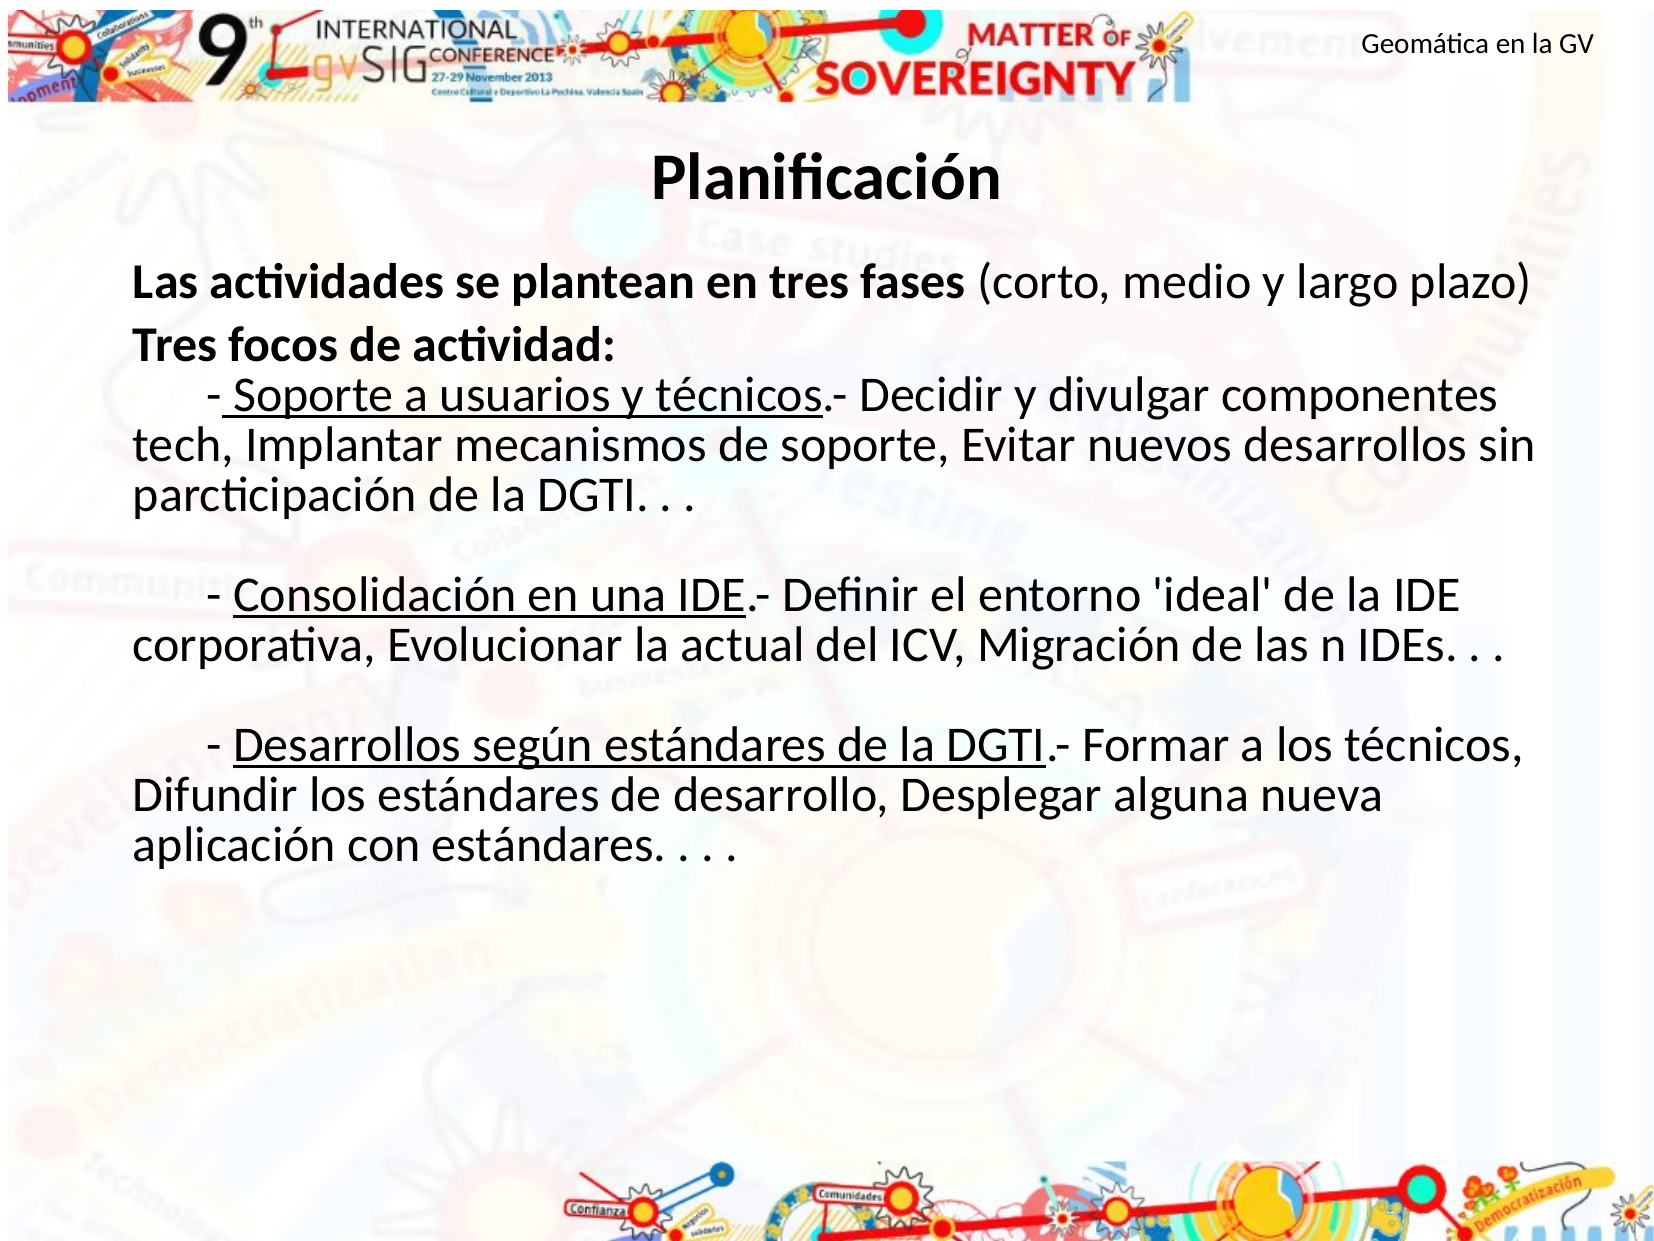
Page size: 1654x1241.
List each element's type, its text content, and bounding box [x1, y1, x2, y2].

picture [7, 10, 1654, 1241]
text_box Geomática en la GV [1346, 23, 1654, 73]
title Planificación [82, 129, 1571, 237]
text_box Las actividades se plantean en tres fases (corto, medio y largo plazo) Tres focos de actividad: - Soporte a usuarios y técnicos.- Decidir y divulgar componentes tech, Implantar mecanismos de soporte, Evitar nuevos desarrollos sin parcticipación de la DGTI. . . - Consolidación en una IDE.- Definir el entorno 'ideal' de la IDE corporativa, Evolucionar la actual del ICV, Migración de las n IDEs. . . - Desarrollos según estándares de la DGTI.- Formar a los técnicos, Difundir los estándares de desarrollo, Desplegar alguna nueva aplicación con estándares. . . . [118, 253, 1607, 1099]
